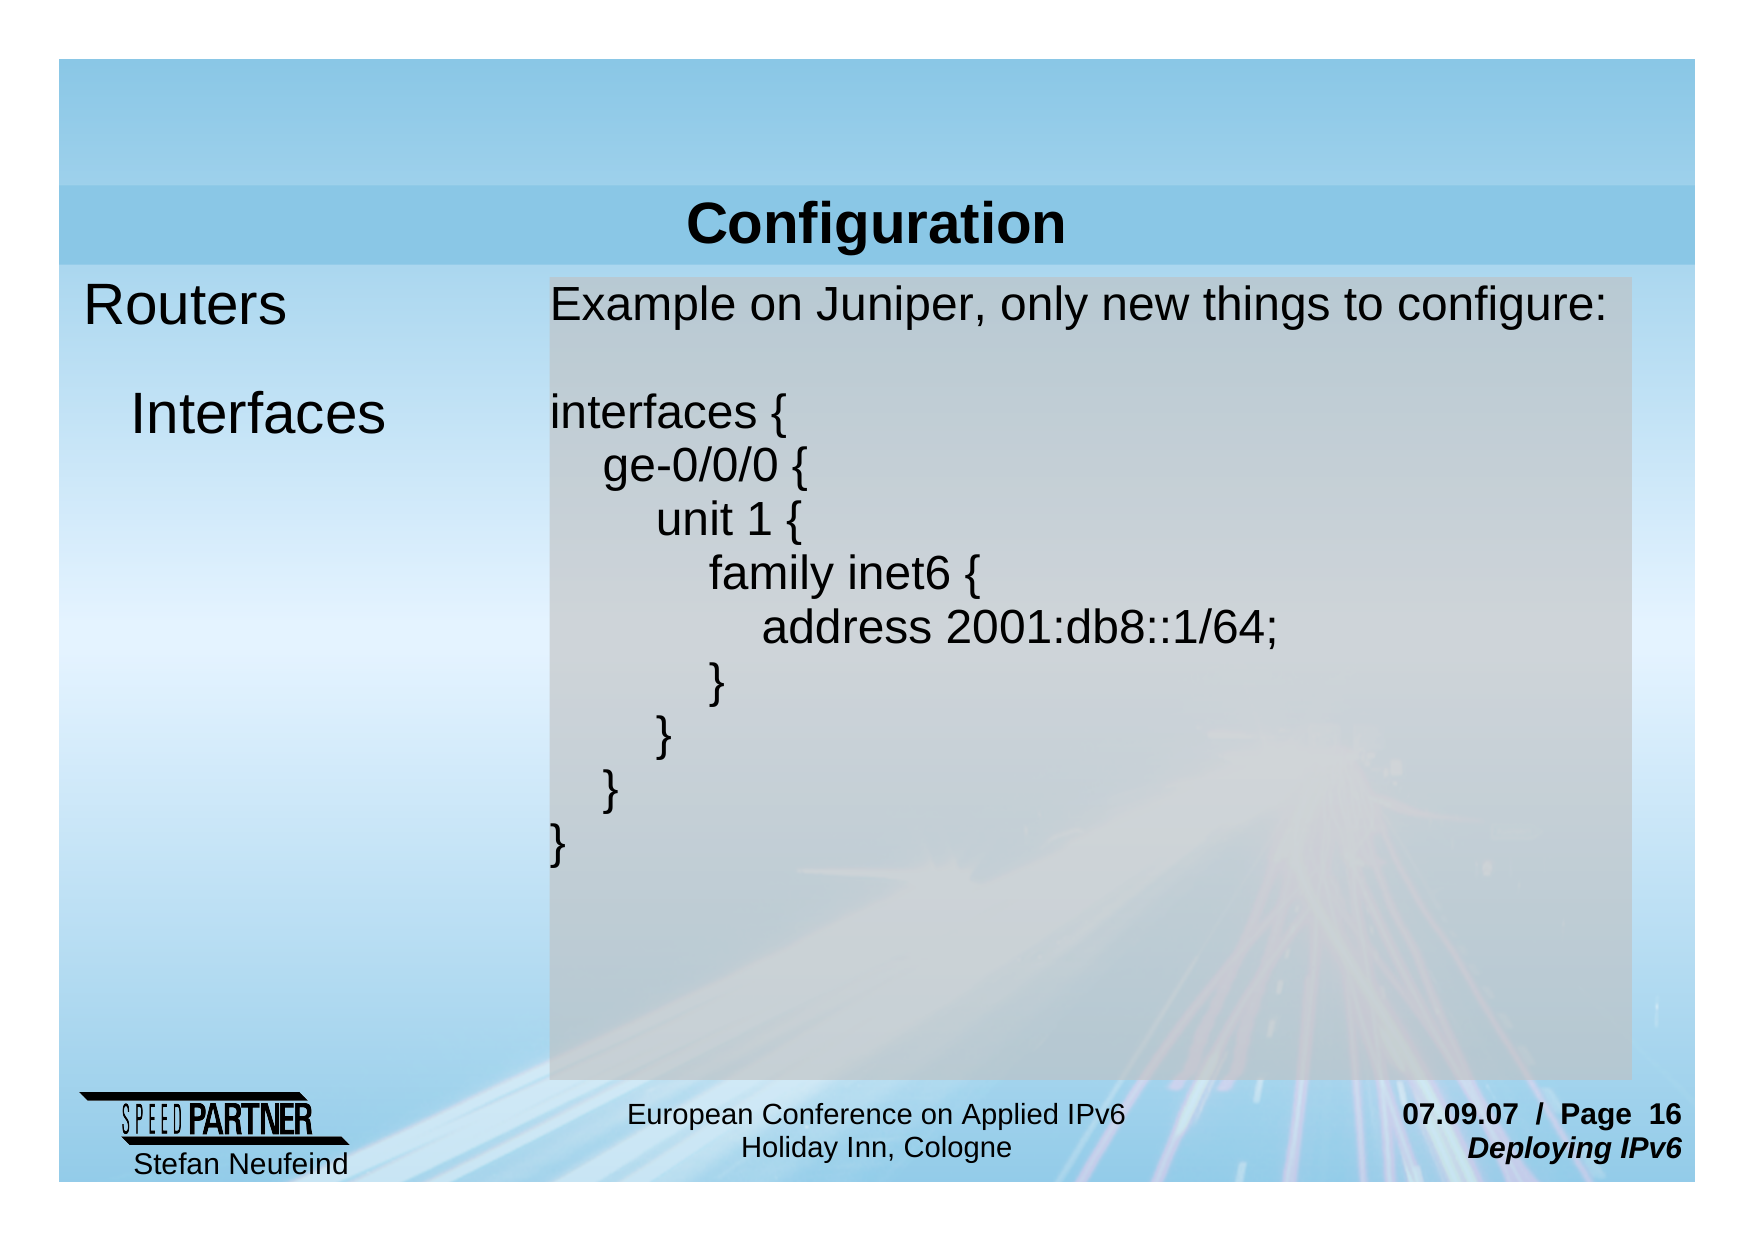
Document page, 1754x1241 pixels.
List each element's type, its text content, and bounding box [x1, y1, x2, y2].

list Routers Interfaces [71, 272, 1695, 1055]
title Configuration [59, 190, 1695, 257]
picture [59, 59, 1695, 185]
picture [59, 265, 1695, 1182]
text_box Example on Juniper, only new things to configure: interfaces { ge-0/0/0 { unit 1 { family inet6 { address 2001:db8::1/64; } } } } [549, 277, 1632, 1080]
